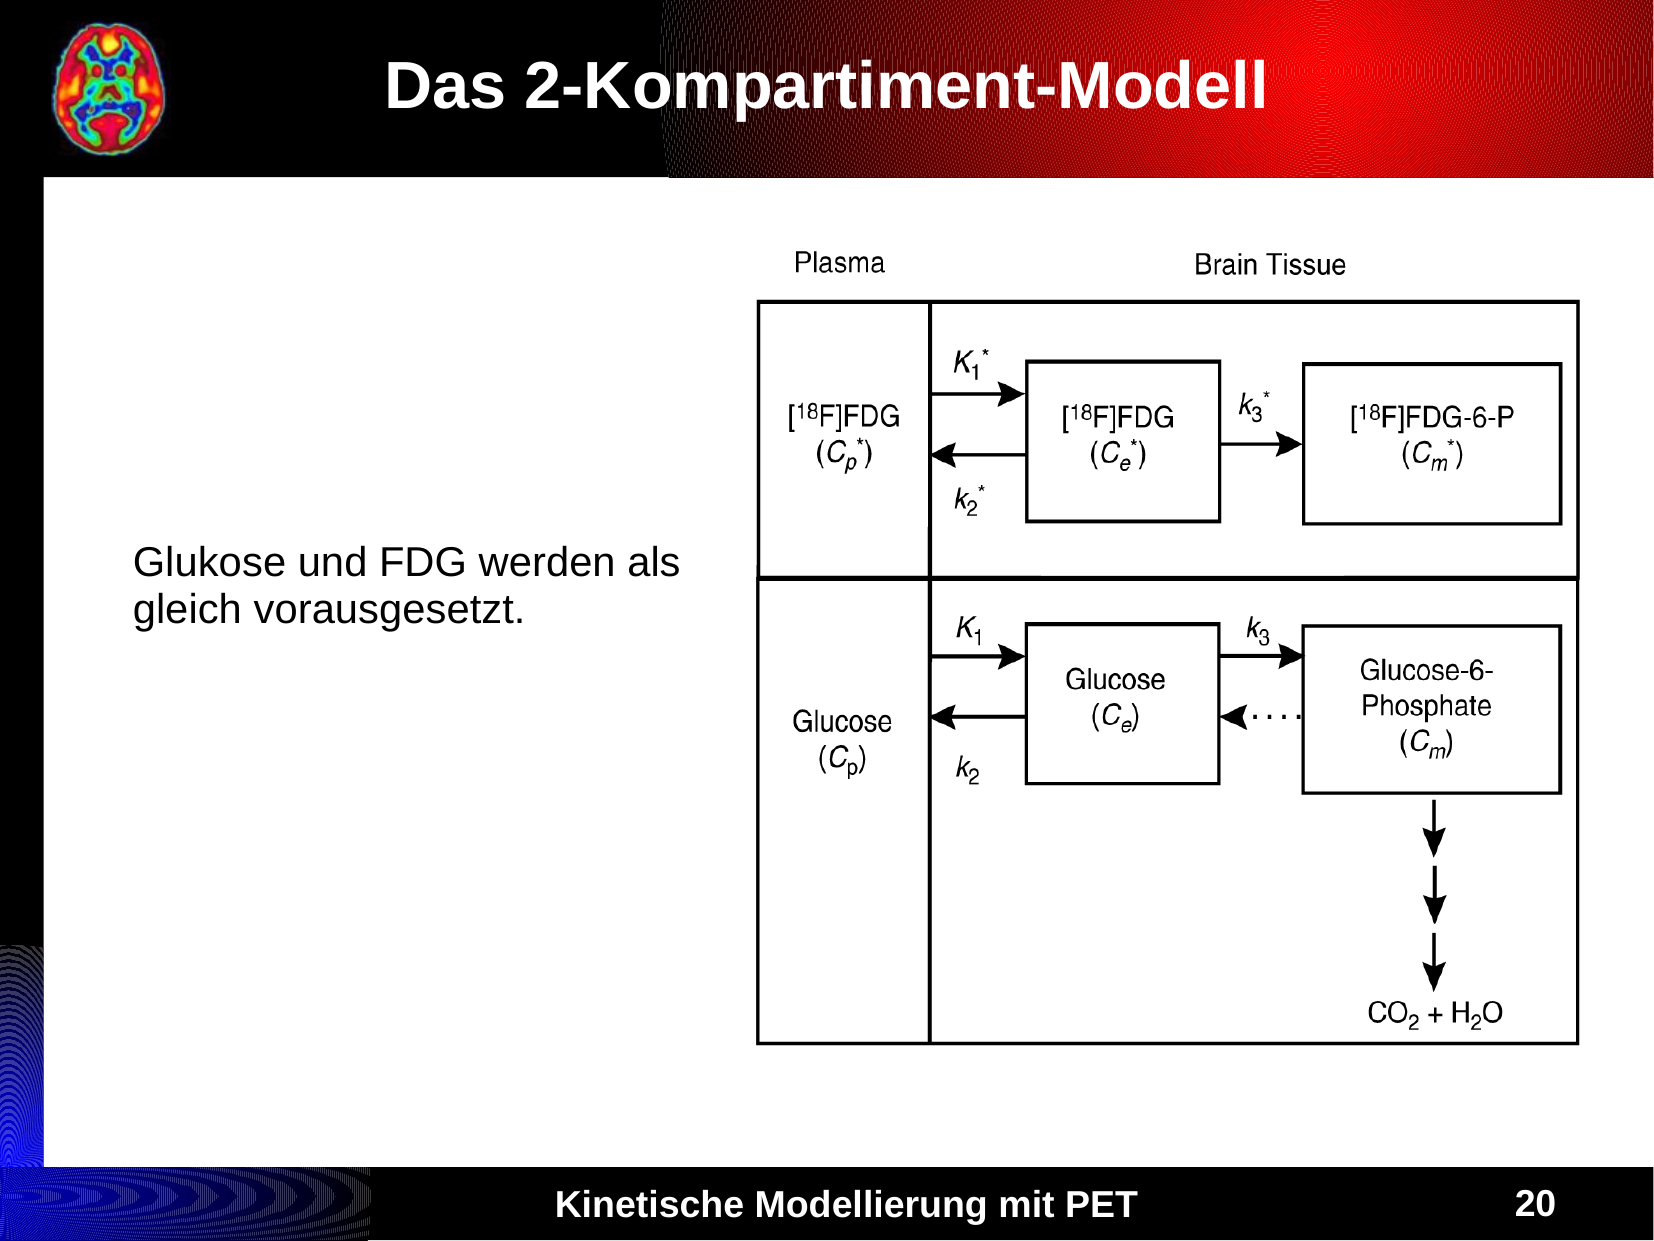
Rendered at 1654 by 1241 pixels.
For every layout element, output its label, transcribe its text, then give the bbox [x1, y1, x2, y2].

picture [738, 236, 1595, 1063]
text_box [0, 0, 1654, 1241]
text_box Glukose und FDG werden als gleich vorausgesetzt. [118, 531, 709, 640]
title Das 2-Kompartiment-Modell [115, 11, 1539, 160]
picture [51, 17, 115, 160]
text_box Kinetische Modellierung mit PET [512, 1176, 1182, 1235]
text_box 55 [1422, 1175, 1649, 1234]
